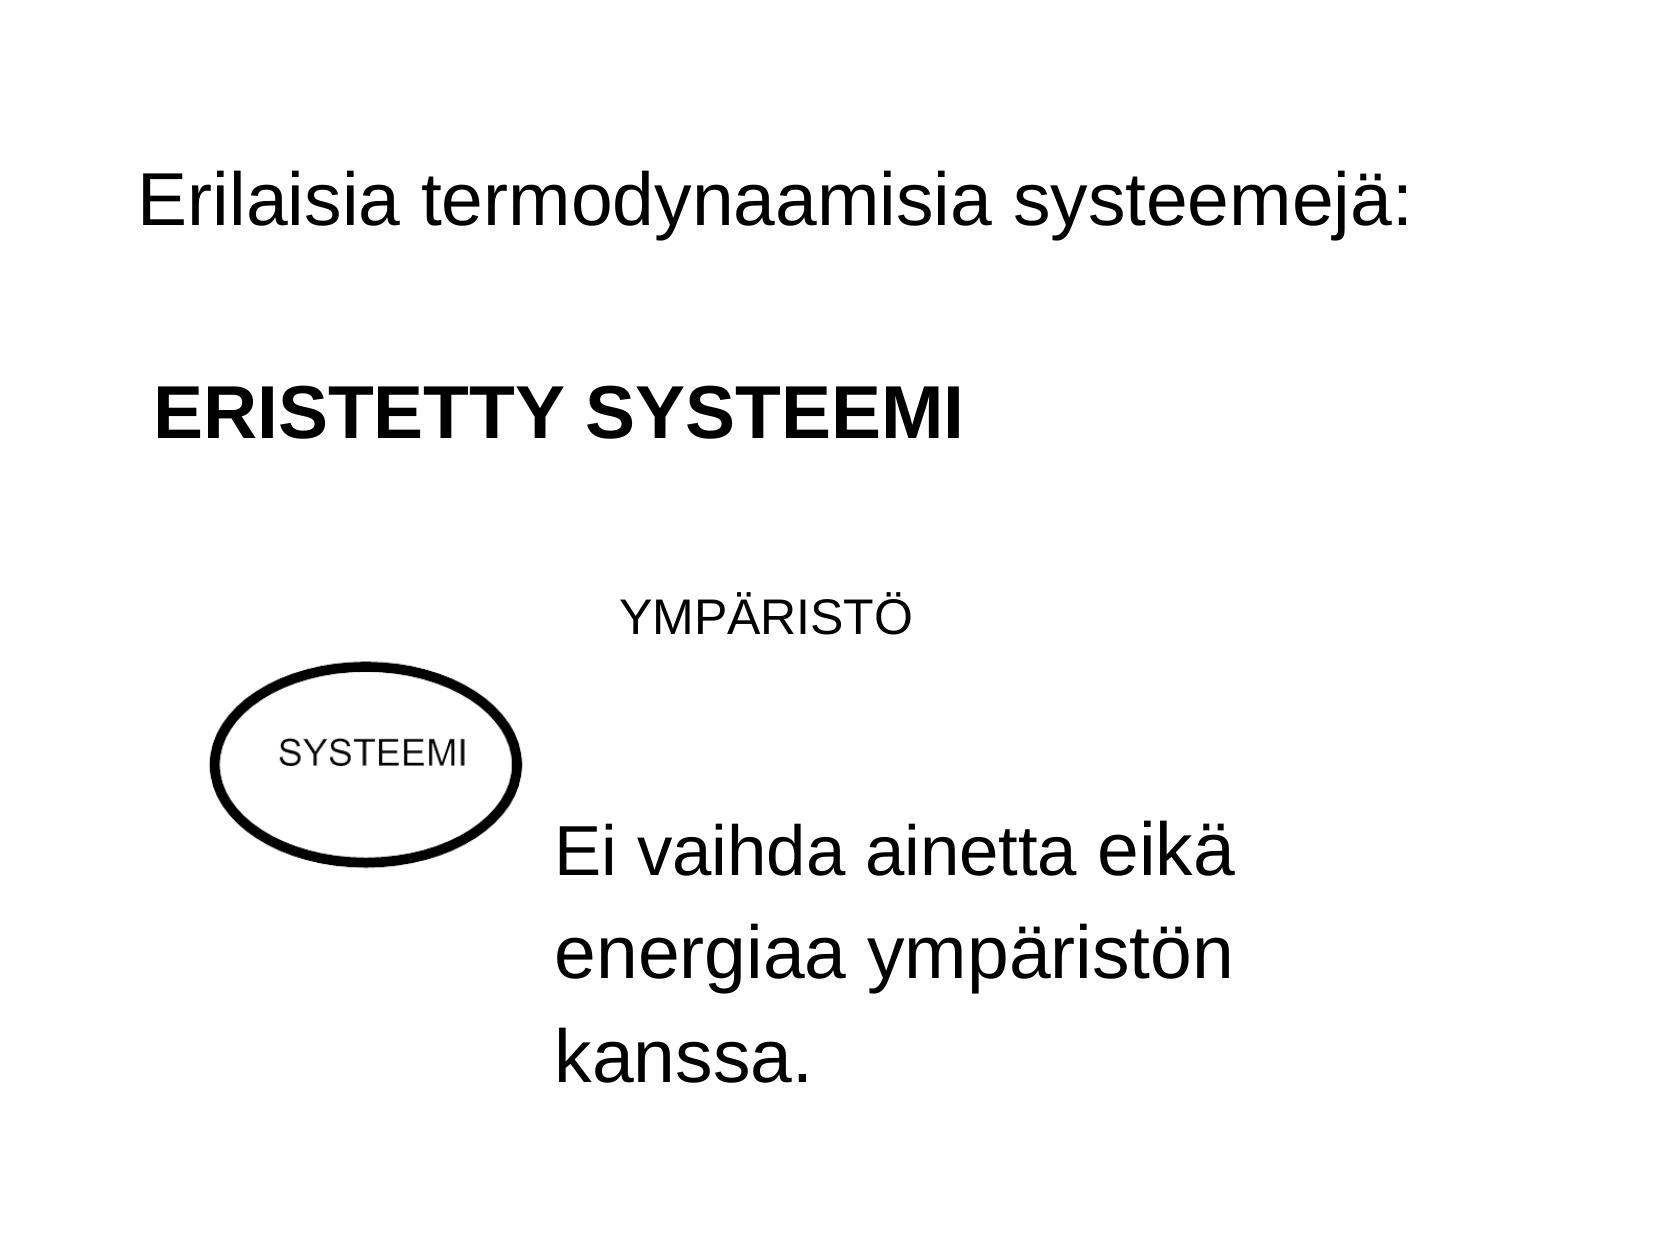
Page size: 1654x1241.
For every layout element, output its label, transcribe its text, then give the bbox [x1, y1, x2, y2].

text_box Erilaisia termodynaamisia systeemejä: [123, 129, 1430, 249]
text_box YMPÄRISTÖ [604, 568, 1076, 687]
text_box ERISTETTY SYSTEEMI [138, 342, 981, 461]
text_box Ei vaihda ainetta eikä energiaa ympäristön kanssa. [539, 779, 1430, 1105]
picture [189, 623, 541, 886]
